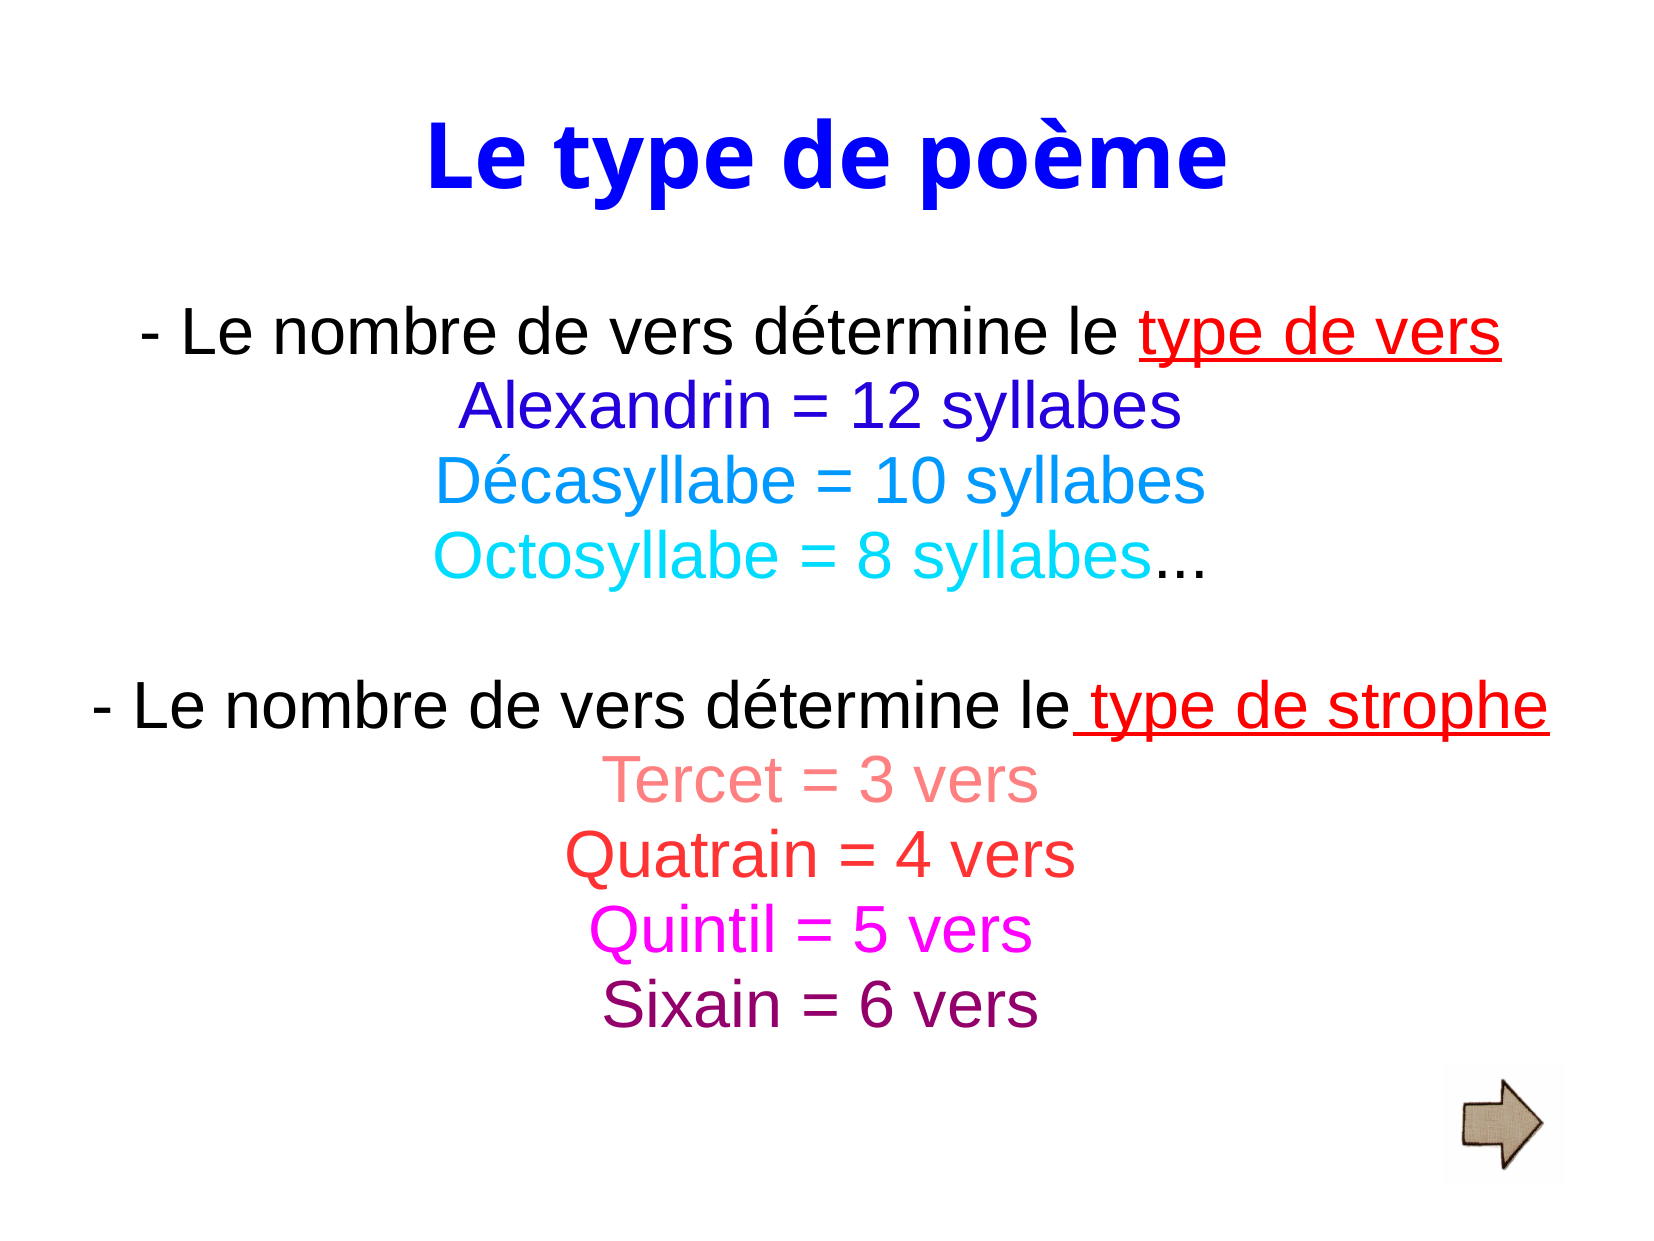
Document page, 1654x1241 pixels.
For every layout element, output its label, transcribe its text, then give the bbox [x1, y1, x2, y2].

title Le type de poème [82, 56, 1571, 250]
picture [1443, 1062, 1565, 1185]
subtitle - Le nombre de vers détermine le type de vers Alexandrin = 12 syllabes Décasyllabe = 10 syllabes Octosyllabe = 8 syllabes... - Le nombre de vers détermine le type de strophe Tercet = 3 vers Quatrain = 4 vers Quintil = 5 vers Sixain = 6 vers [76, 265, 1565, 1070]
